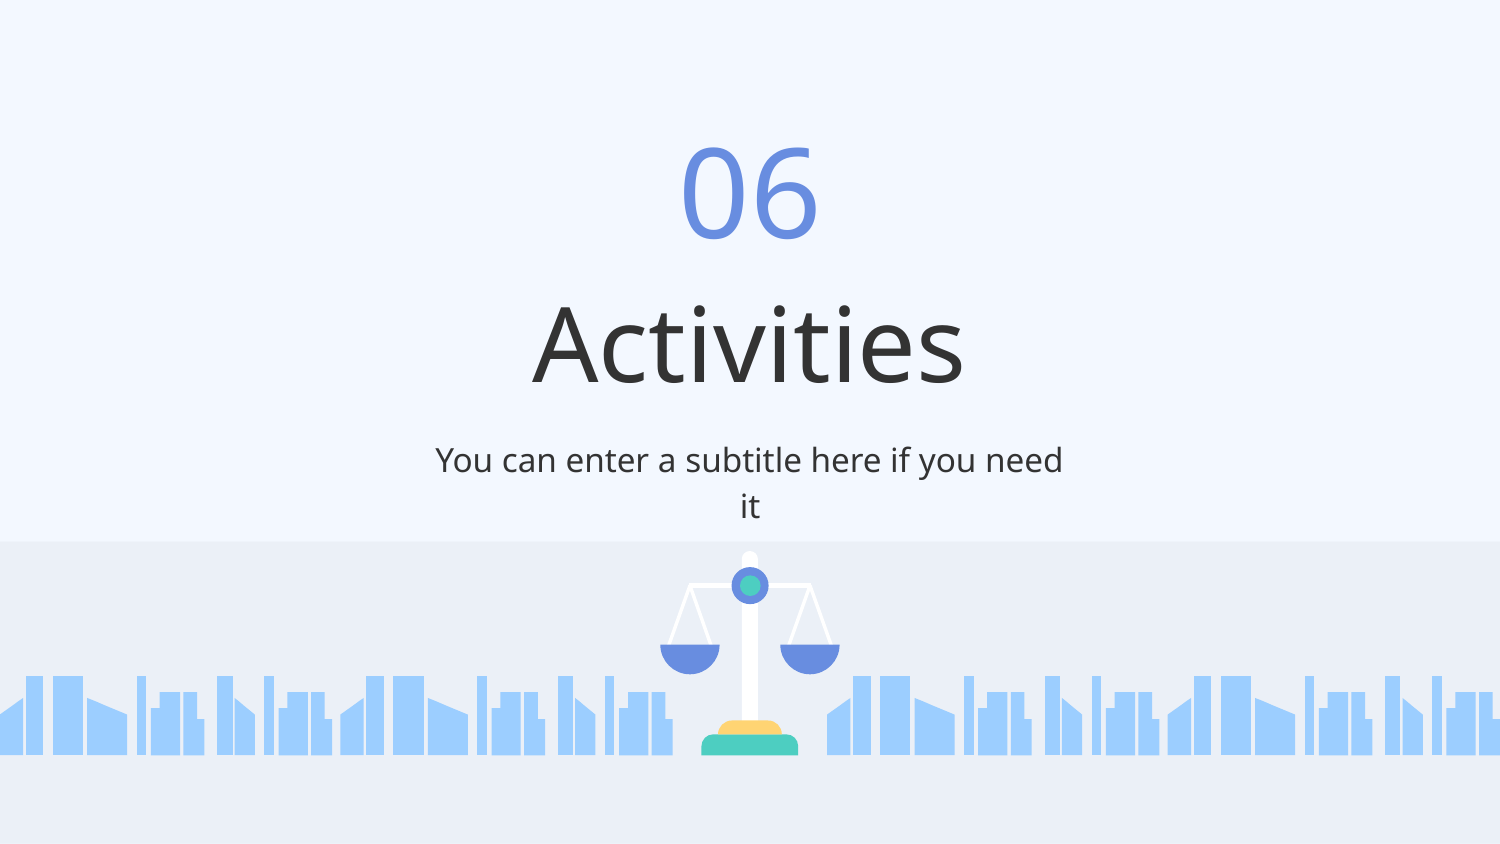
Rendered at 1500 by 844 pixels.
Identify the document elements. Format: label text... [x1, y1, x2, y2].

title Activities [406, 268, 1094, 418]
text_box [0, 541, 1500, 844]
subtitle You can enter a subtitle here if you need it [406, 418, 1094, 480]
title 06 [614, 113, 886, 264]
